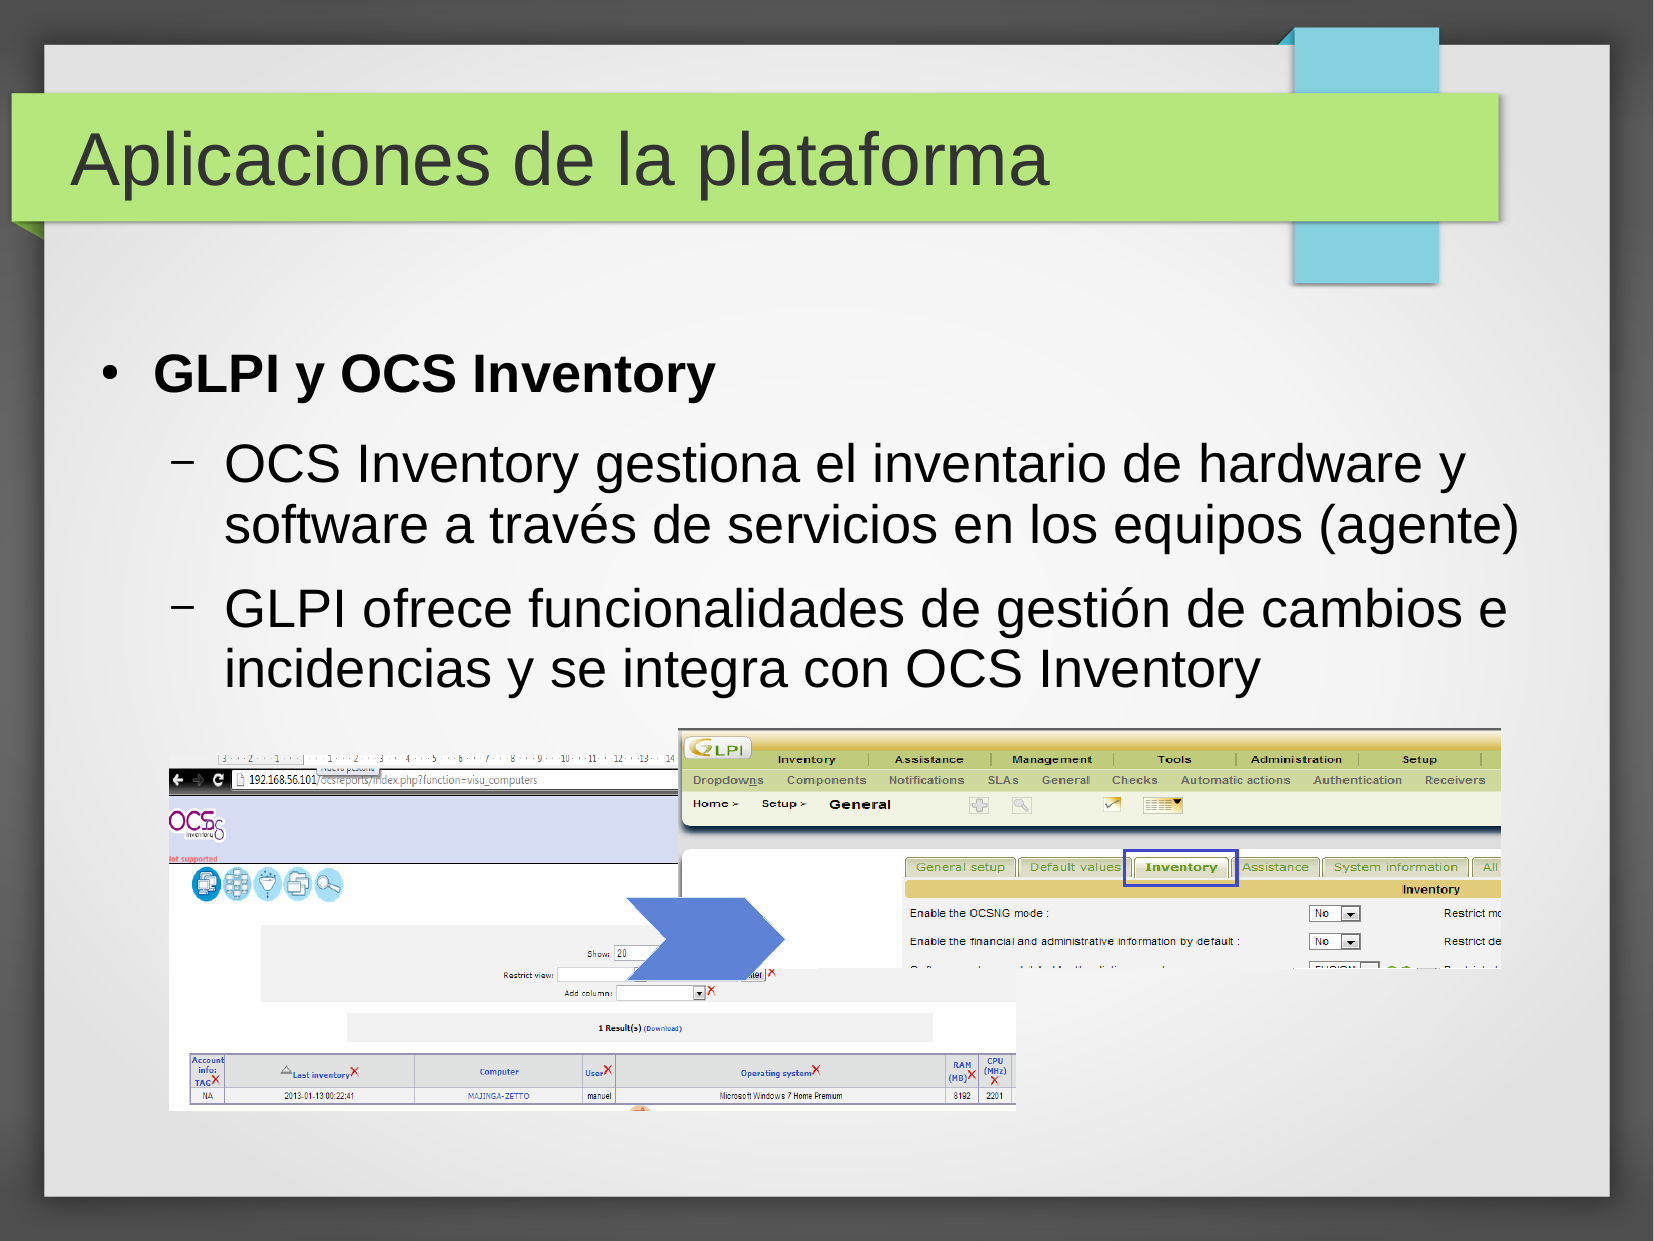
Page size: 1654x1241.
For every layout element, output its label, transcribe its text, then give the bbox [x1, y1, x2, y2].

picture [0, 0, 1654, 1241]
text_box [625, 897, 786, 981]
title Aplicaciones de la plataforma [70, 106, 1229, 213]
list GLPI y OCS Inventory OCS Inventory gestiona el inventario de hardware y software a través de servicios en los equipos (agente) GLPI ofrece funcionalidades de gestión de cambios e incidencias y se integra con OCS Inventory [82, 343, 1538, 1063]
